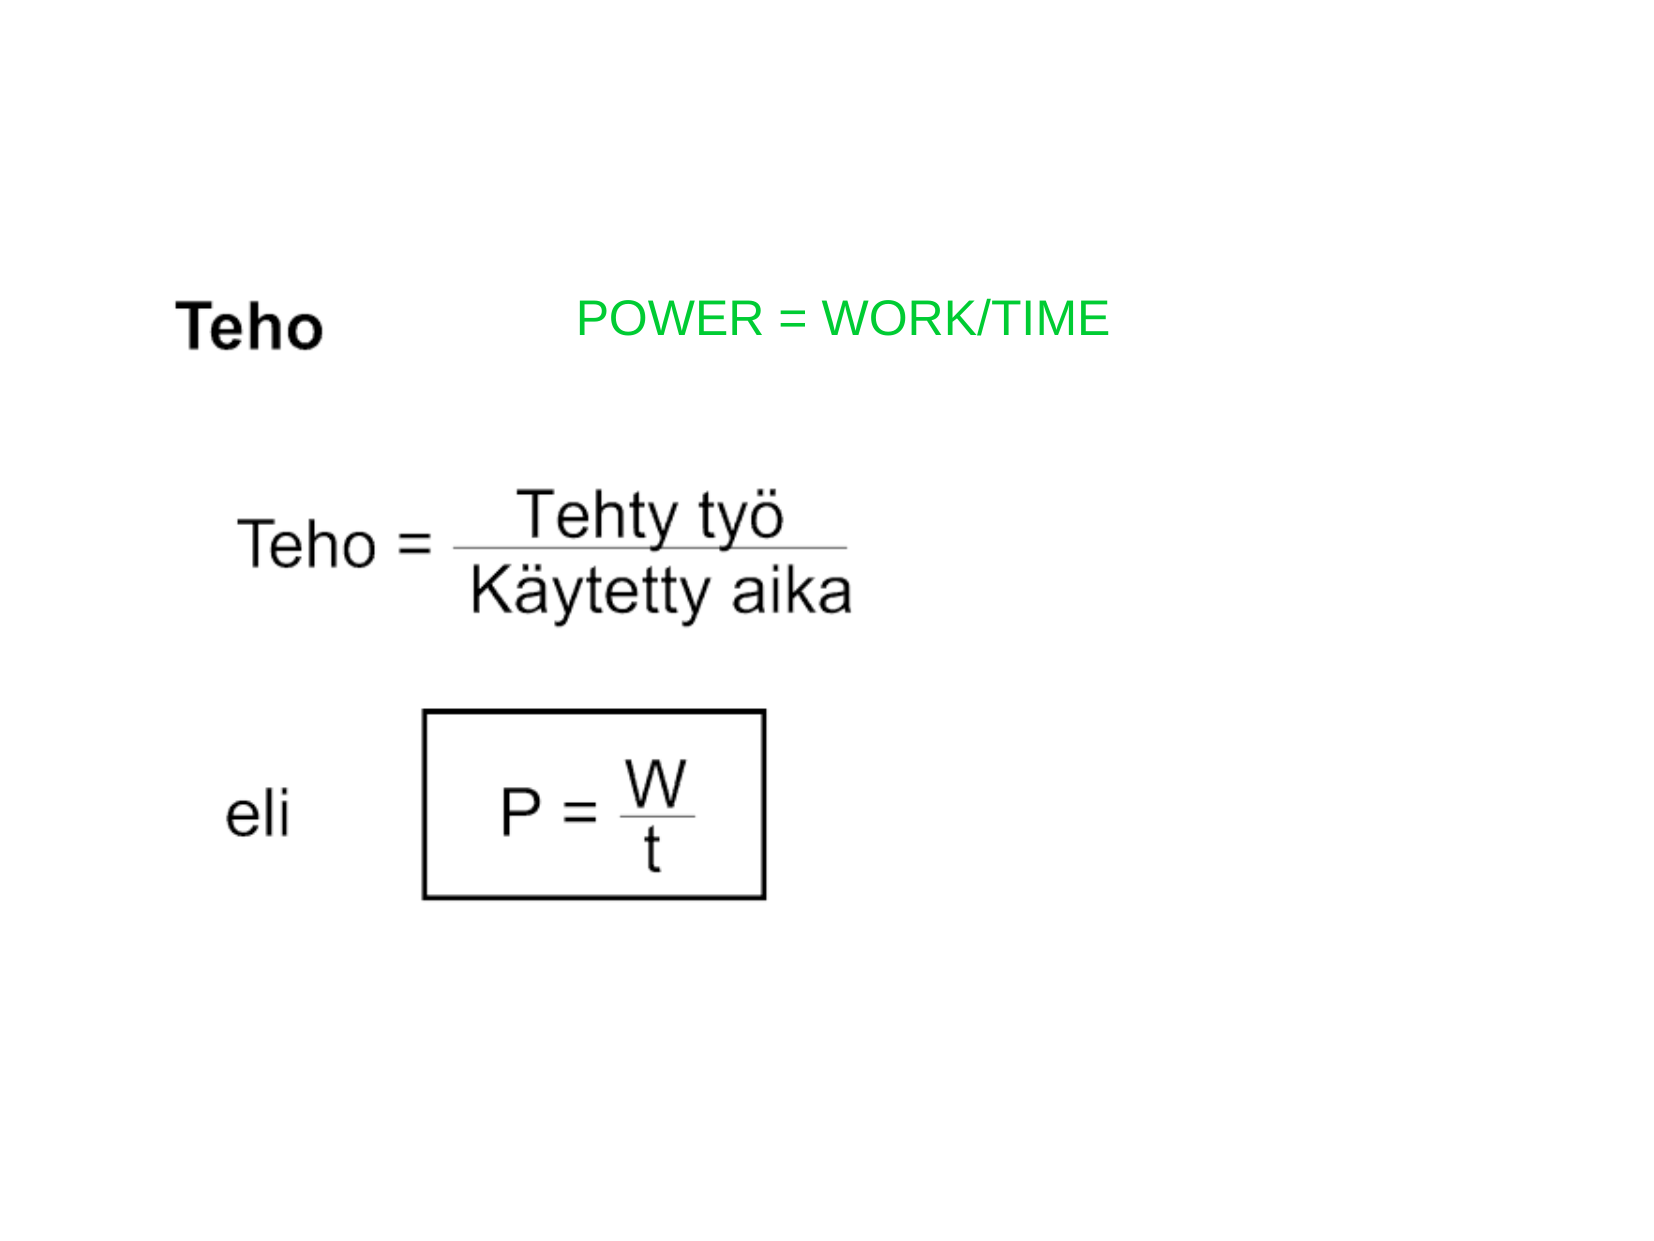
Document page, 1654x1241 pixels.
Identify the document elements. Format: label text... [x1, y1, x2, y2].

picture [118, 200, 1590, 942]
text_box POWER = WORK/TIME [561, 283, 1126, 355]
